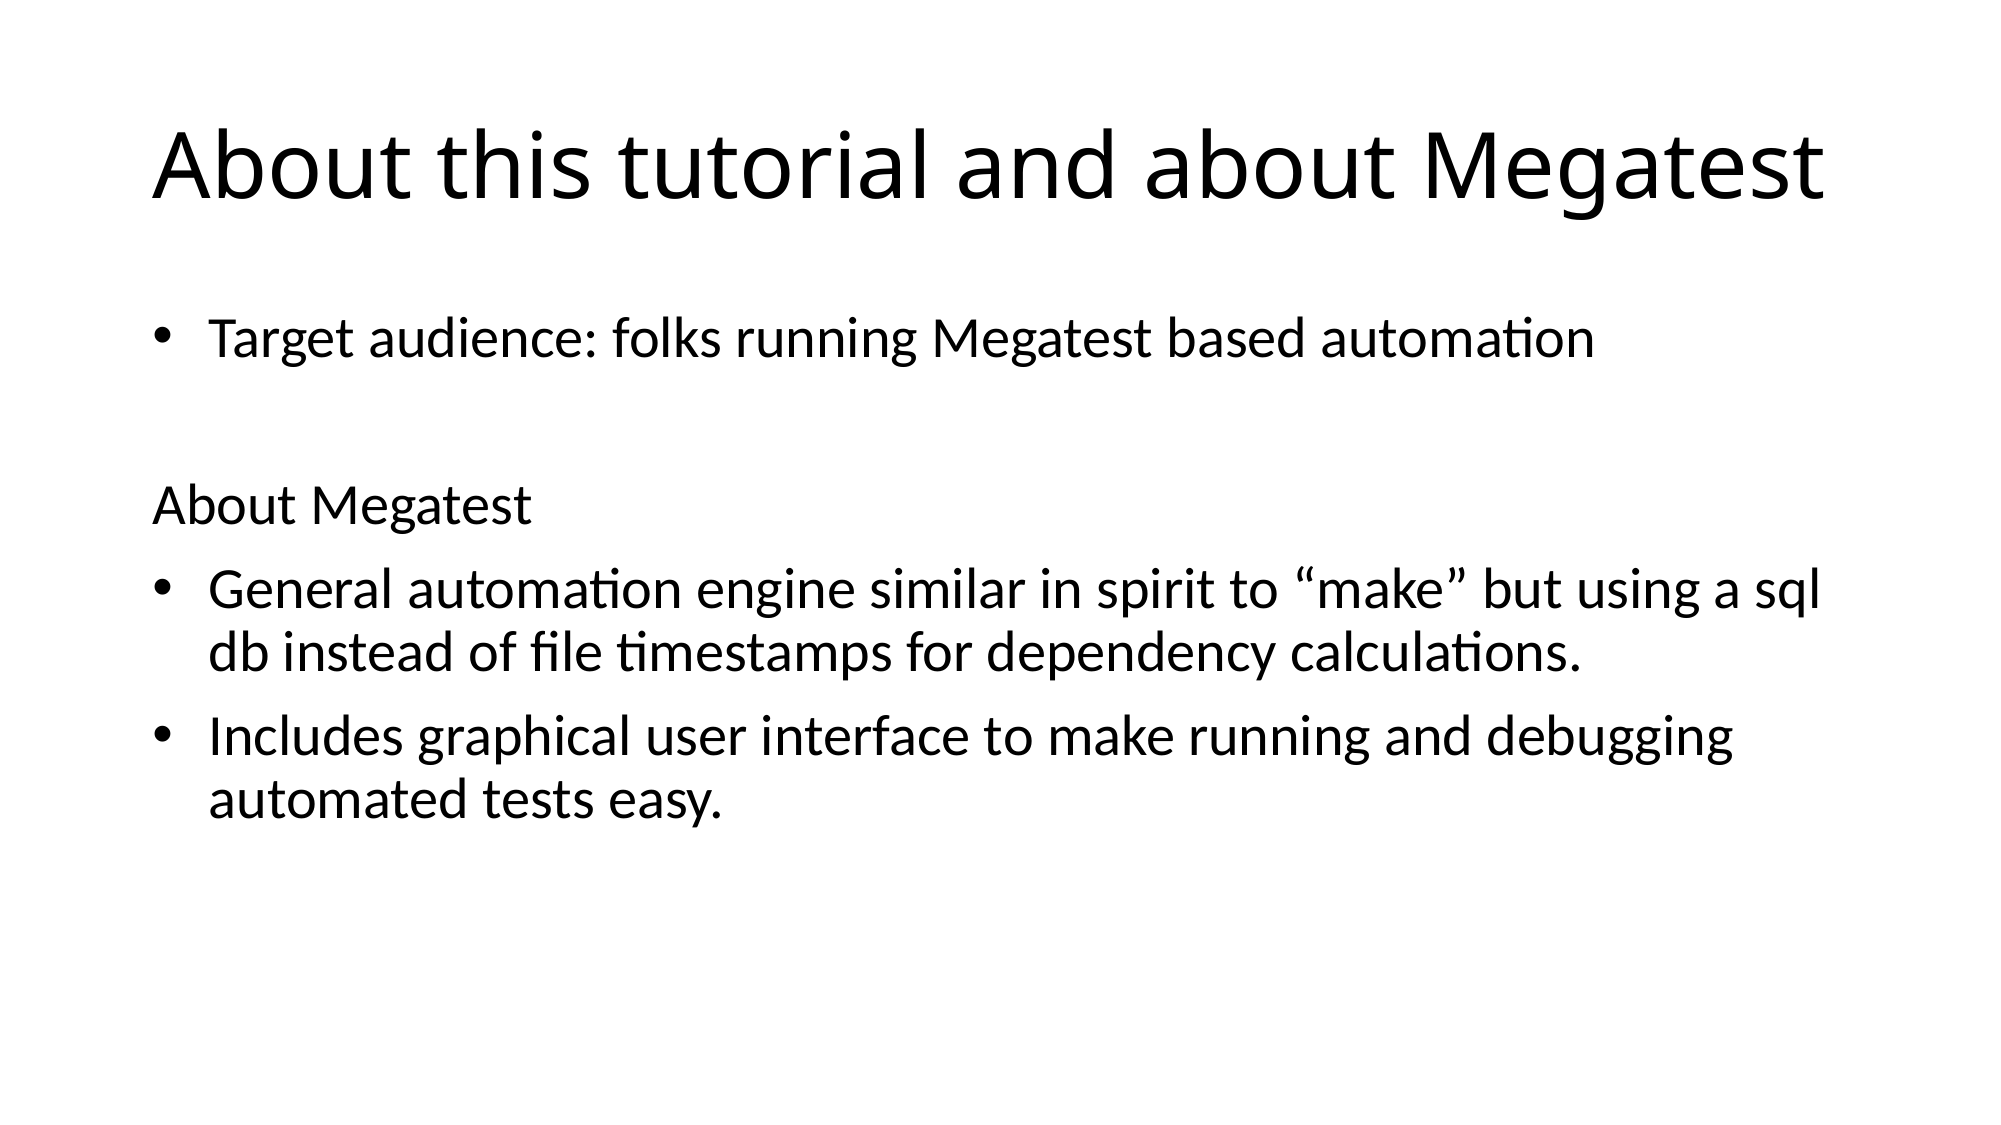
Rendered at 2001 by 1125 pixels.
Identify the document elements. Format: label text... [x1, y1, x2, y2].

title About this tutorial and about Megatest [137, 59, 1863, 278]
list Target audience: folks running Megatest based automation About Megatest General automation engine similar in spirit to “make” but using a sql db instead of file timestamps for dependency calculations. Includes graphical user interface to make running and debugging automated tests easy. [137, 299, 1863, 1014]
